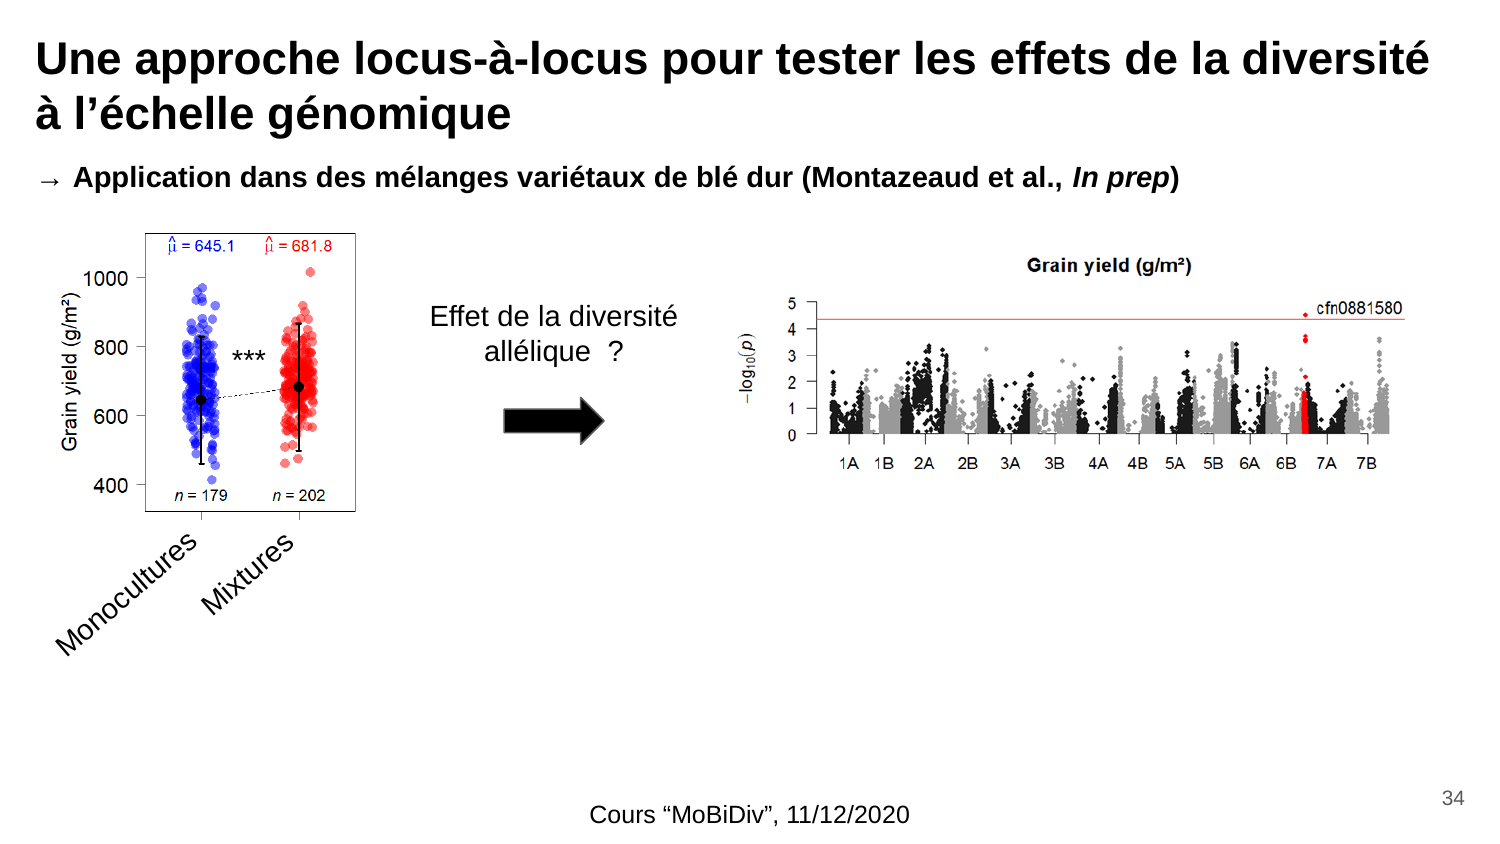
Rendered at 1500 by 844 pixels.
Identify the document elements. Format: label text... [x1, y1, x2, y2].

text_box Monocultures [20, 500, 214, 678]
picture [720, 225, 1442, 486]
text_box *** [216, 326, 288, 376]
title Une approche locus-à-locus pour tester les effets de la diversité à l’échelle génomique [20, 13, 1480, 158]
text_box [504, 397, 605, 445]
list → Application dans des mélanges variétaux de blé dur (Montazeaud et al., In prep) [20, 158, 1480, 202]
text_box Mixtures [116, 501, 311, 679]
slide_number <number> [1389, 764, 1480, 830]
text_box Effet de la diversité allélique ? [392, 282, 716, 368]
picture [46, 200, 388, 526]
